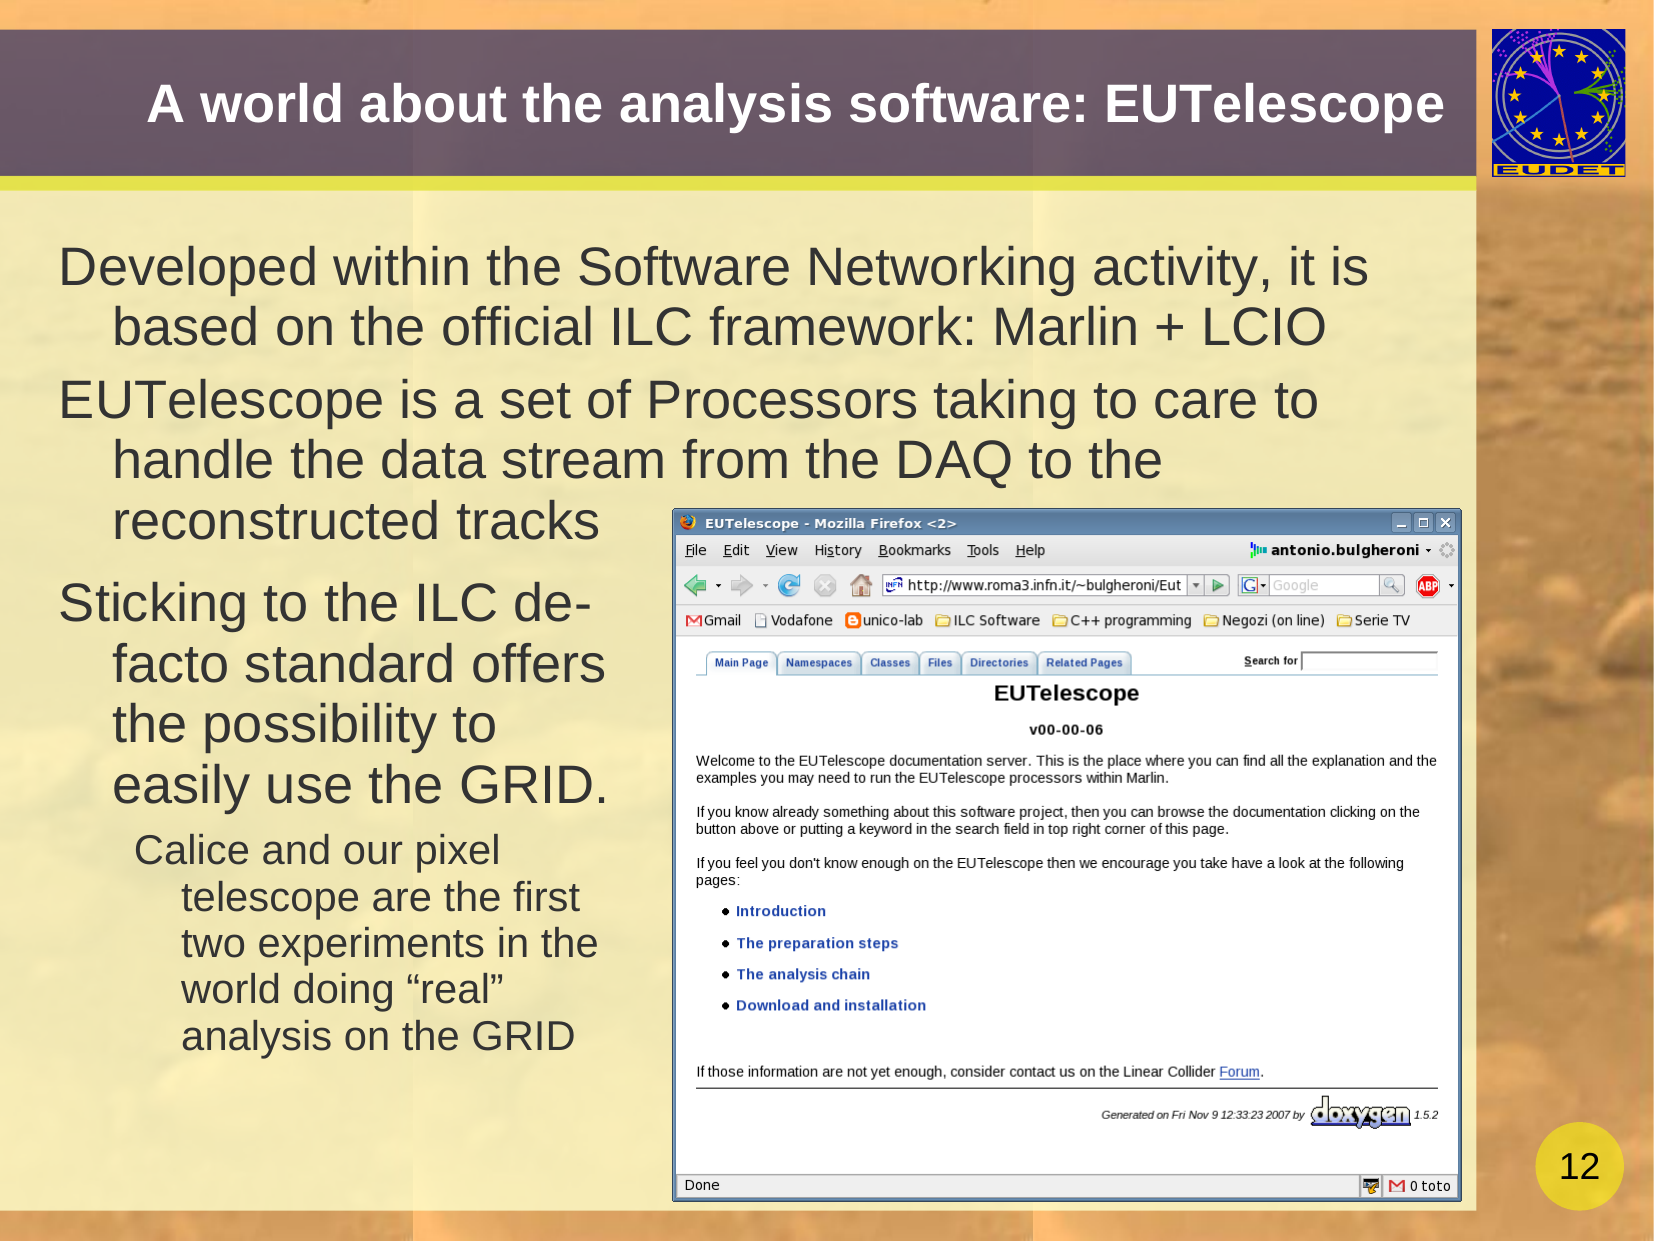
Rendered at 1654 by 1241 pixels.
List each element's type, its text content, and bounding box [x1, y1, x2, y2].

list Developed within the Software Networking activity, it is based on the official ILC framework: Marlin + LCIO EUTelescope is a set of Processors taking to care to handle the data stream from the DAQ to the reconstructed tracks [59, 236, 1418, 551]
list Sticking to the ILC de-facto standard offers the possibility to easily use the GRID. Calice and our pixel telescope are the first two experiments in the world doing “real” analysis on the GRID [59, 572, 638, 1120]
title A world about the analysis software: EUTelescope [29, 59, 1447, 148]
picture [672, 508, 1462, 1202]
picture [0, 0, 1654, 1241]
